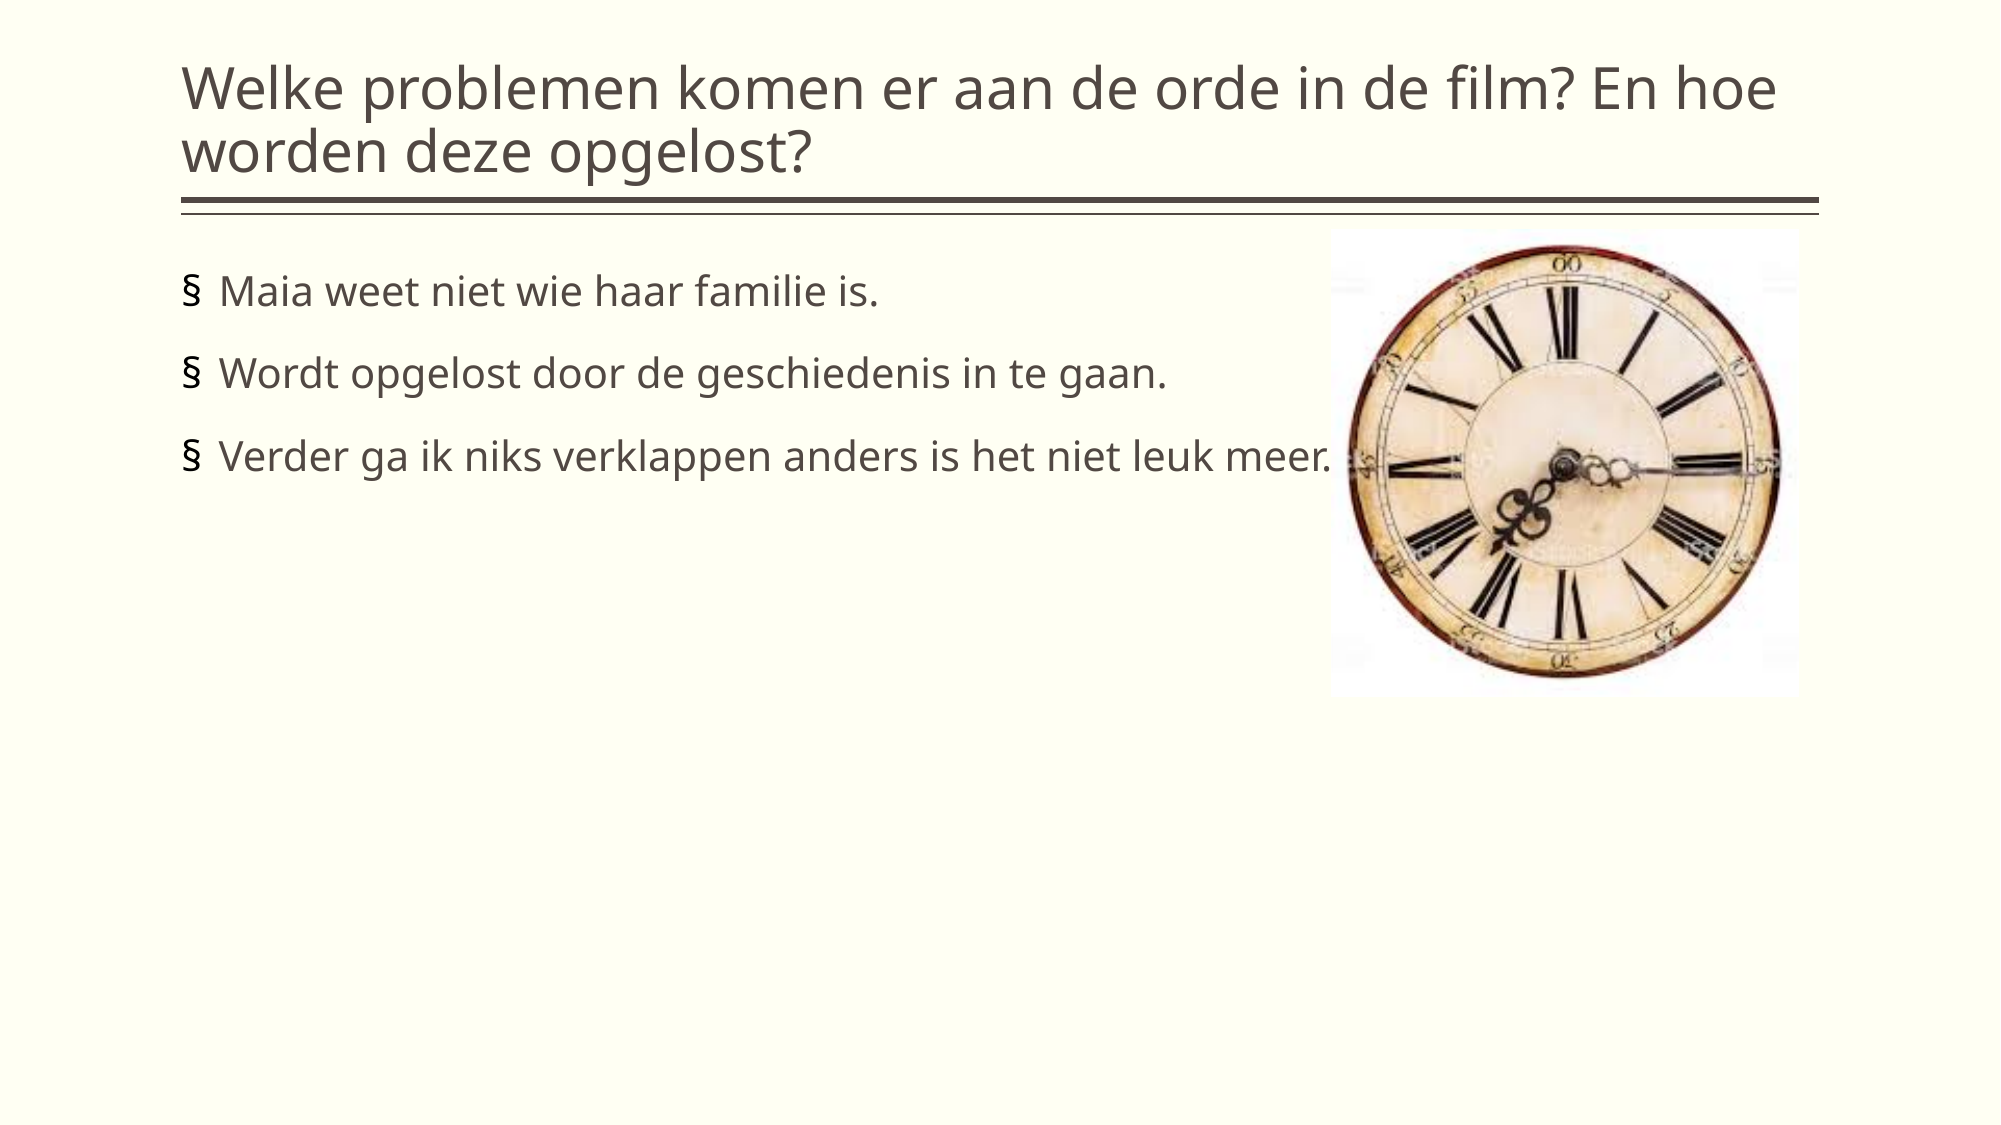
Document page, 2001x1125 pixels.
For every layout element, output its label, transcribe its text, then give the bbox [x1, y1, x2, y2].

title Welke problemen komen er aan de orde in de film? En hoe worden deze opgelost? [181, 12, 1819, 193]
list Maia weet niet wie haar familie is. Wordt opgelost door de geschiedenis in te gaan. Verder ga ik niks verklappen anders is het niet leuk meer. [181, 262, 1819, 1013]
picture [1331, 229, 1799, 697]
